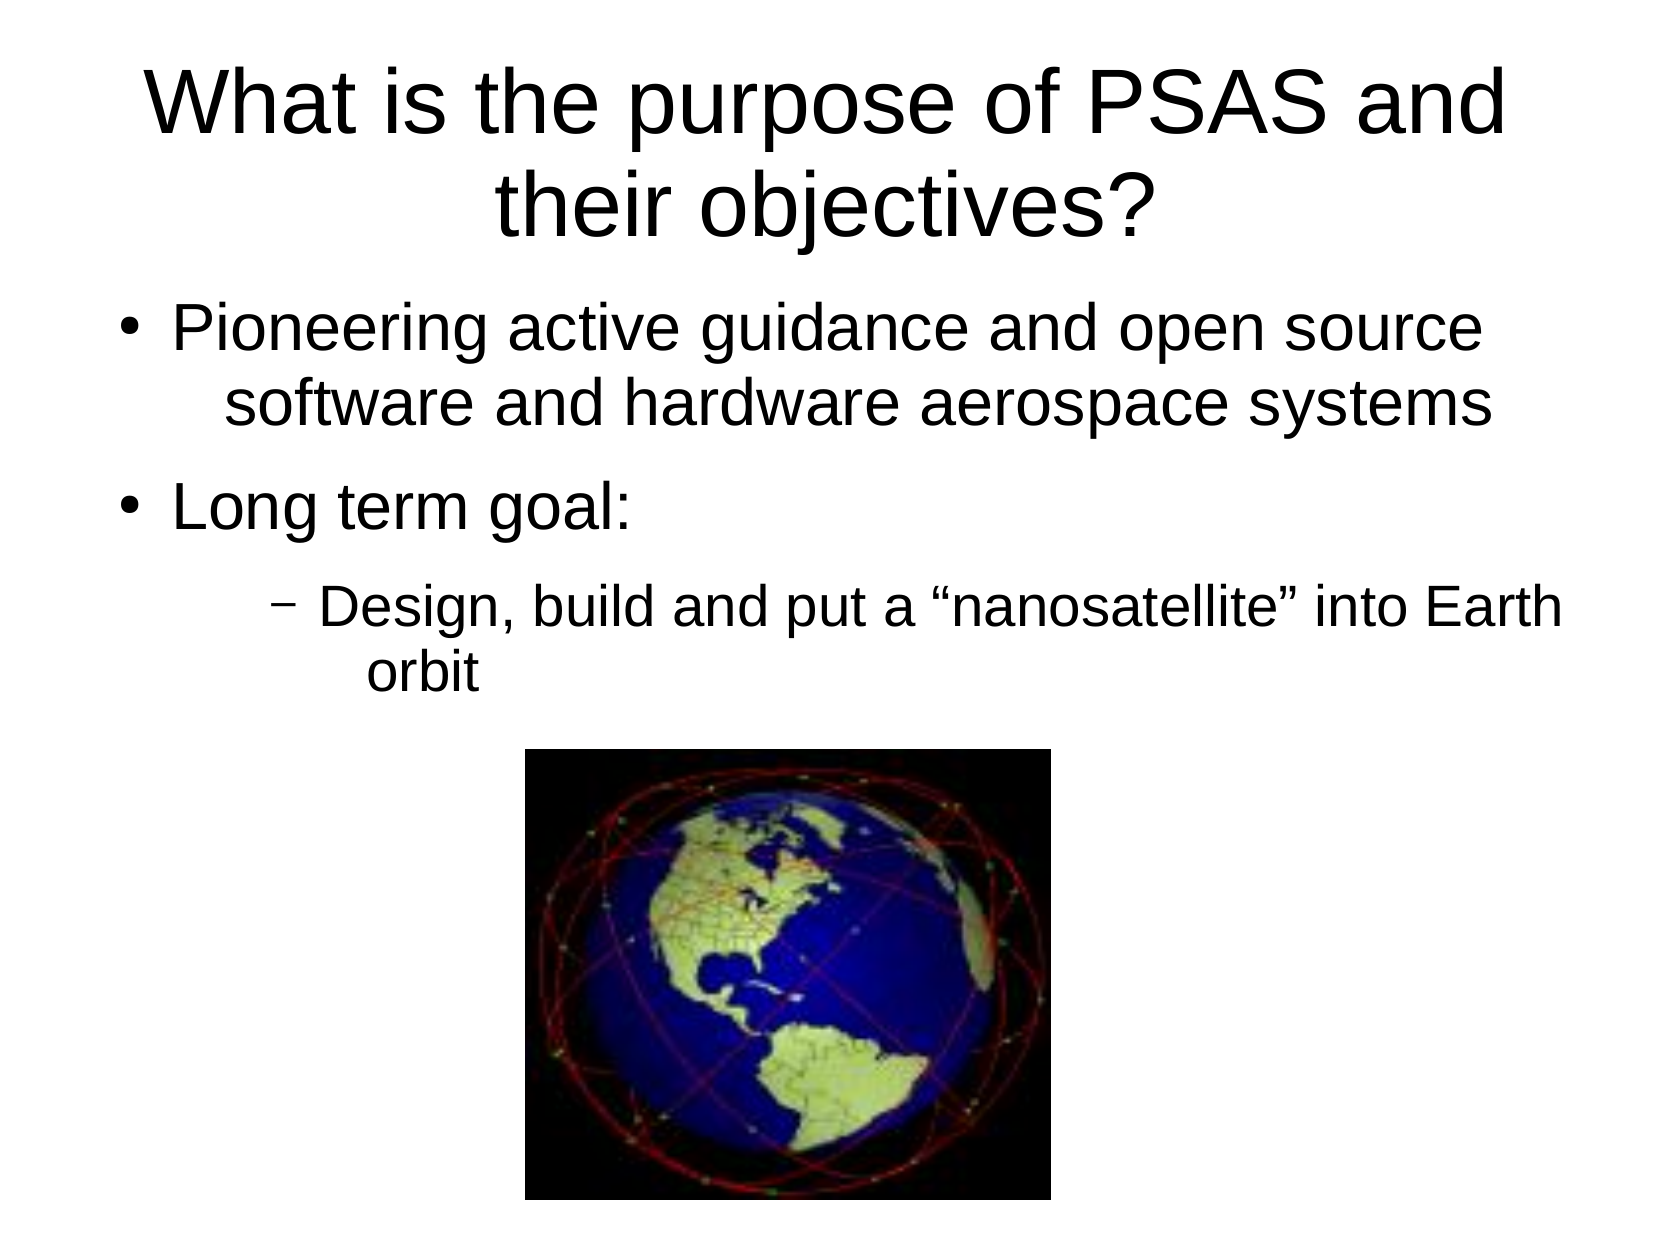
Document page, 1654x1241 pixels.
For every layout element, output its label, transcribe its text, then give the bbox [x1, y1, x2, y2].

title What is the purpose of PSAS and their objectives? [82, 38, 1571, 268]
list Pioneering active guidance and open source software and hardware aerospace systems Long term goal: Design, build and put a “nanosatellite” into Earth orbit [82, 290, 1571, 713]
picture [525, 749, 1051, 1201]
